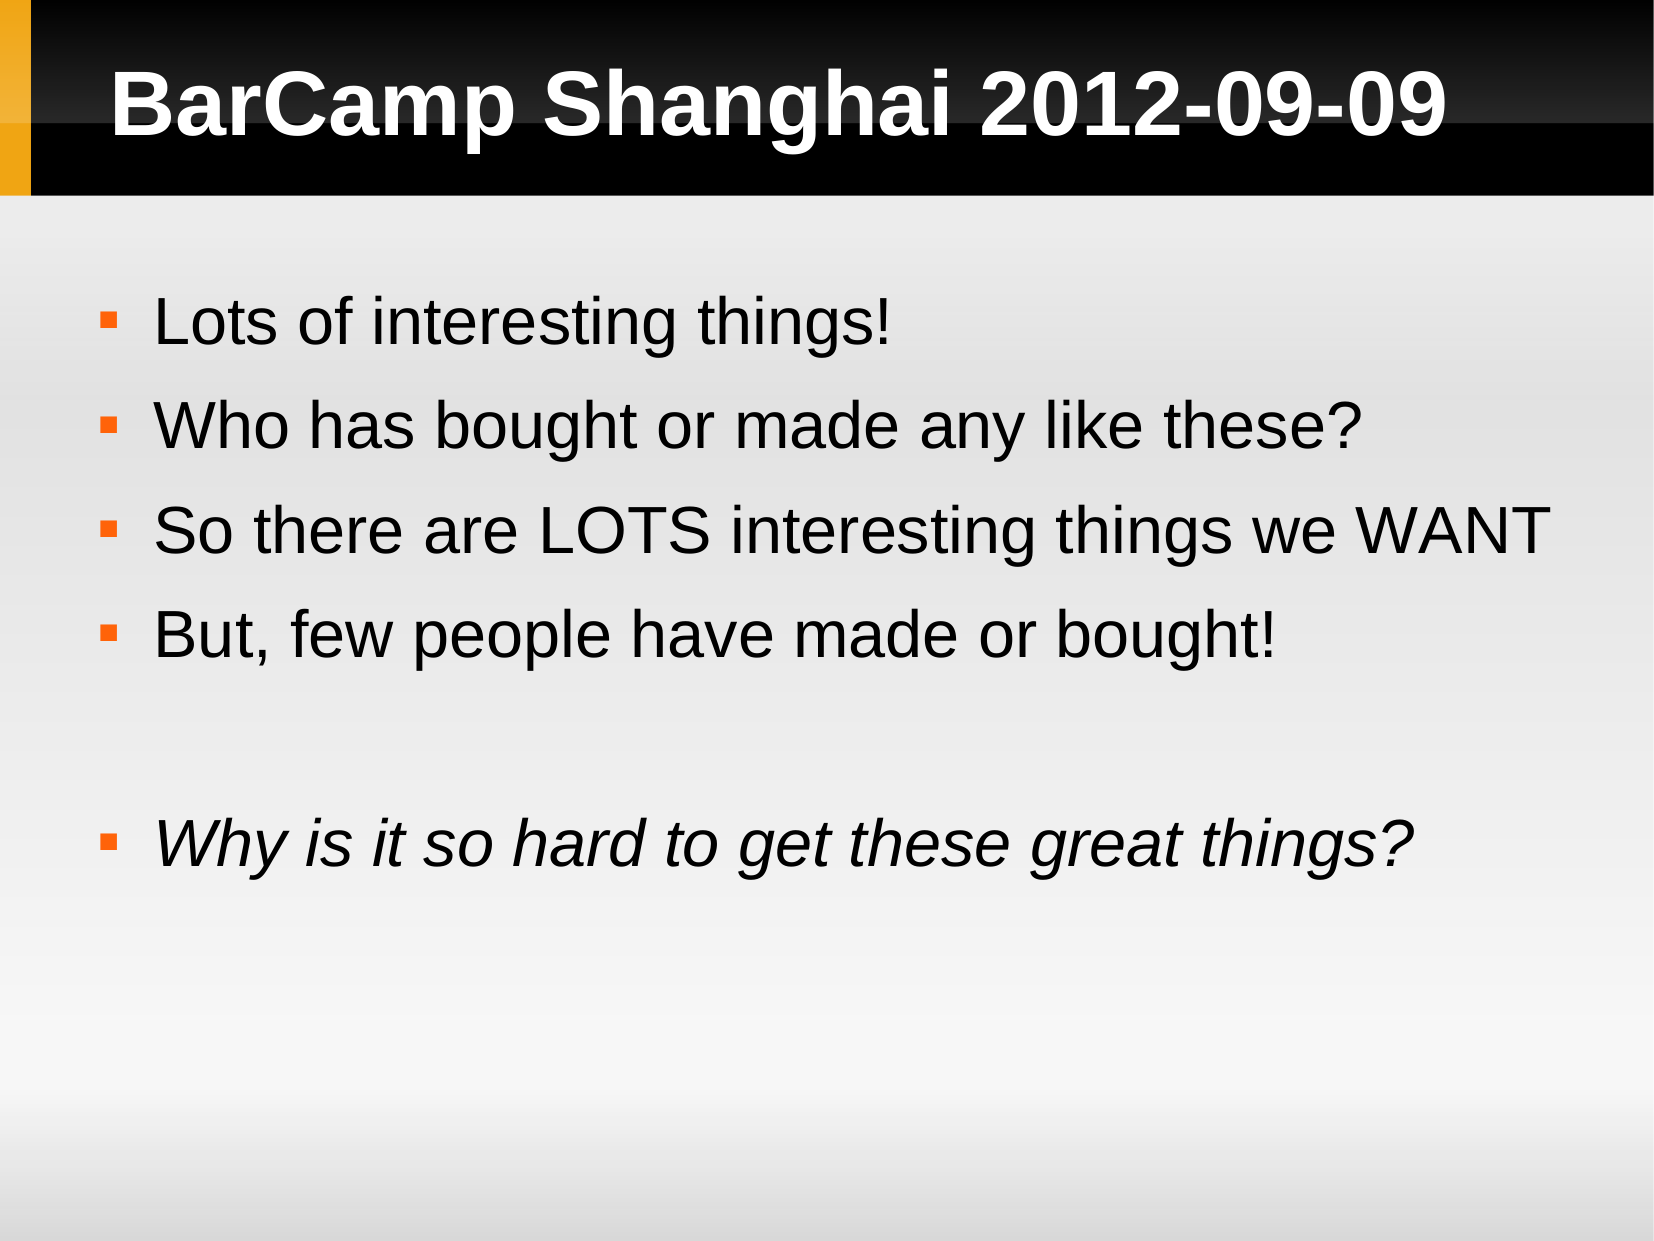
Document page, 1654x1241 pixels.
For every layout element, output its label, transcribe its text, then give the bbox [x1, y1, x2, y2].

title BarCamp Shanghai 2012-09-09 [76, 0, 1565, 208]
list Lots of interesting things! Who has bought or made any like these? So there are LOTS interesting things we WANT But, few people have made or bought! Why is it so hard to get these great things? [82, 284, 1571, 1103]
picture [0, 0, 1654, 1241]
